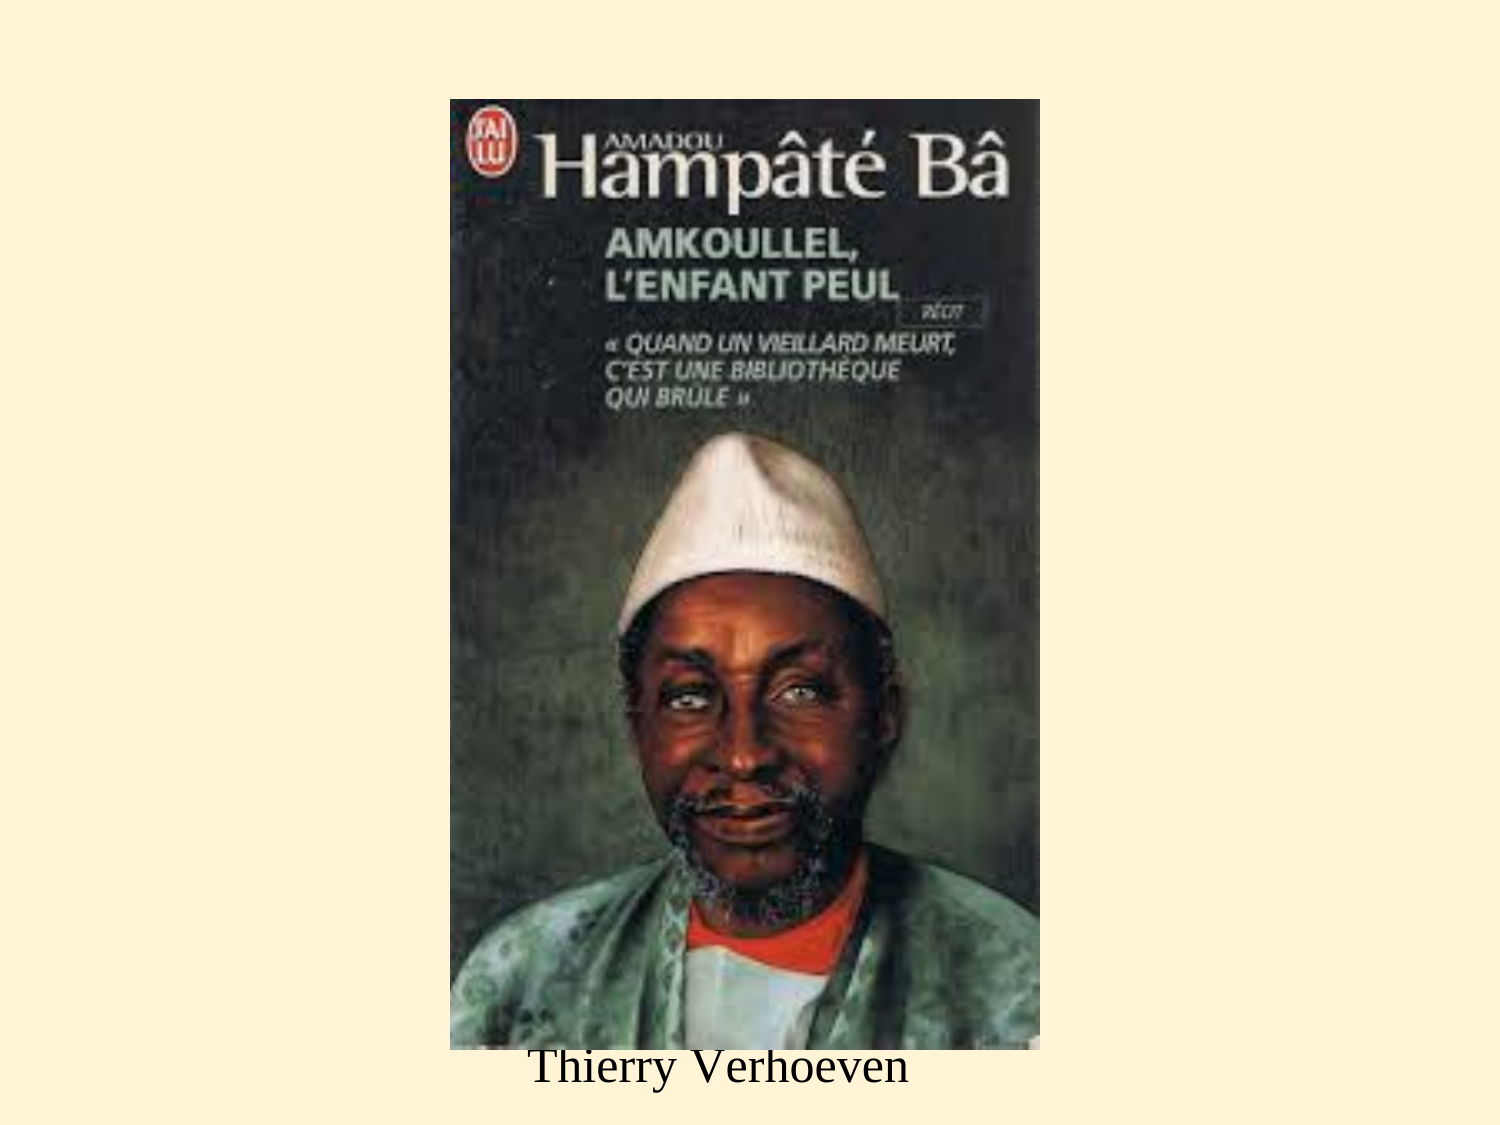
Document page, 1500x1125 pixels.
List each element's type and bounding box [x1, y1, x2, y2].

picture [450, 99, 1040, 1051]
